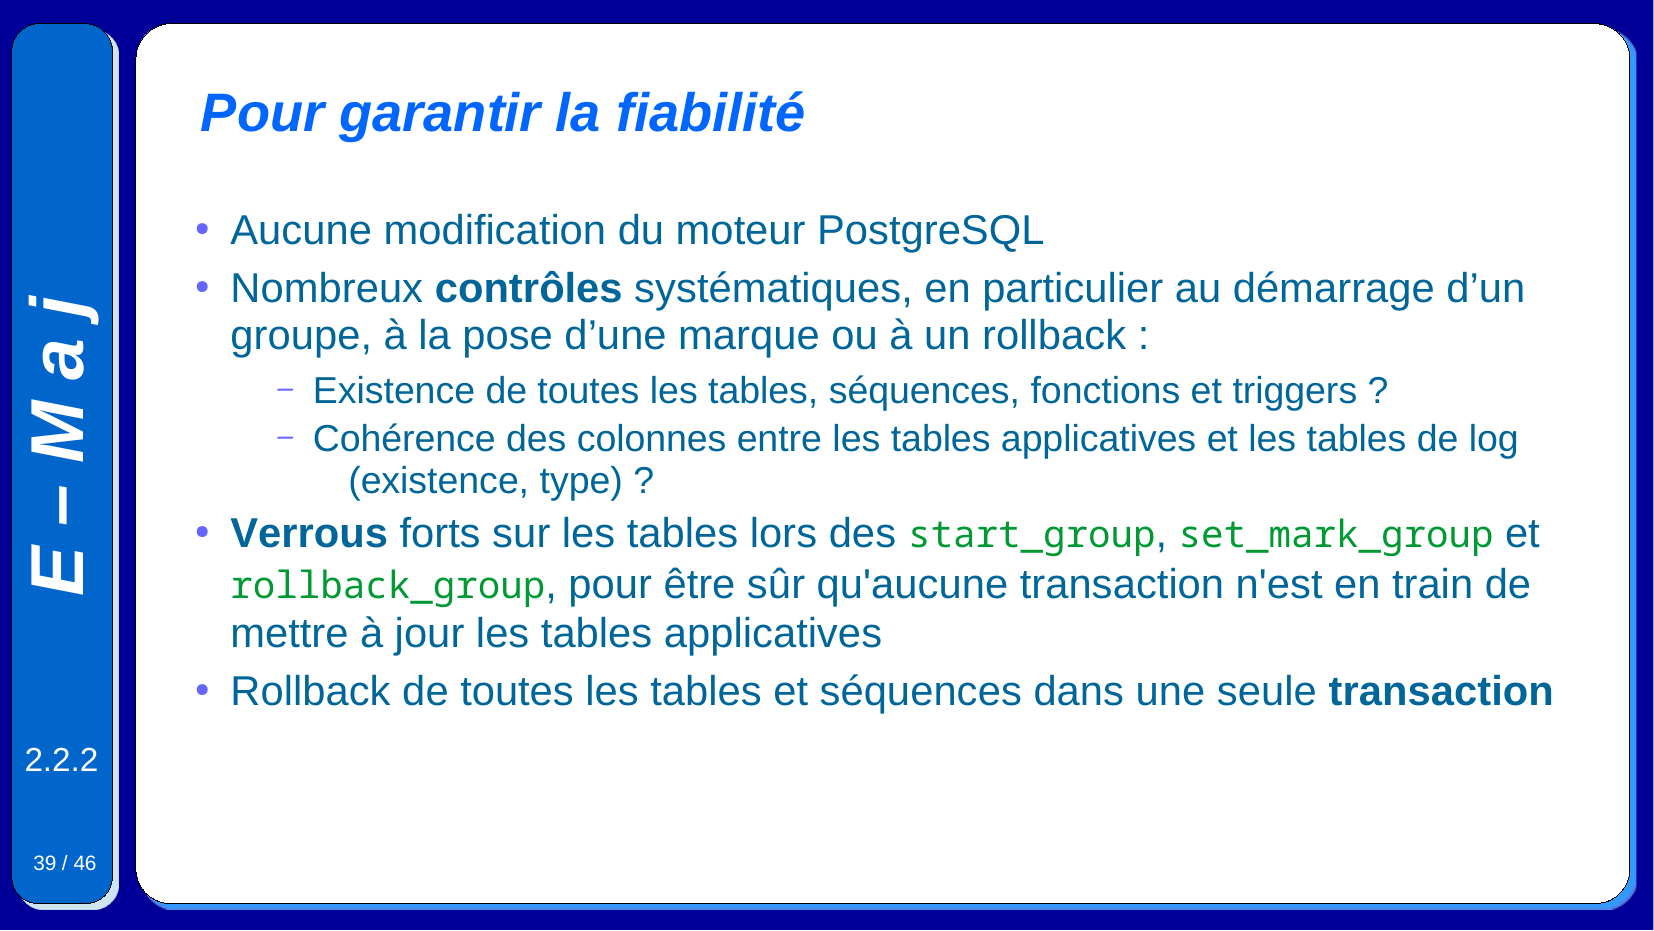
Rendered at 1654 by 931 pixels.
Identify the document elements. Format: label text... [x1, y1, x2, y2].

title Pour garantir la fiabilité [200, 34, 1575, 191]
list Aucune modification du moteur PostgreSQL Nombreux contrôles systématiques, en particulier au démarrage d’un groupe, à la pose d’une marque ou à un rollback : Existence de toutes les tables, séquences, fonctions et triggers ? Cohérence des colonnes entre les tables applicatives et les tables de log (existence, type) ? Verrous forts sur les tables lors des start_group, set_mark_group et rollback_group, pour être sûr qu'aucune transaction n'est en train de mettre à jour les tables applicatives Rollback de toutes les tables et séquences dans une seule transaction [177, 206, 1587, 827]
